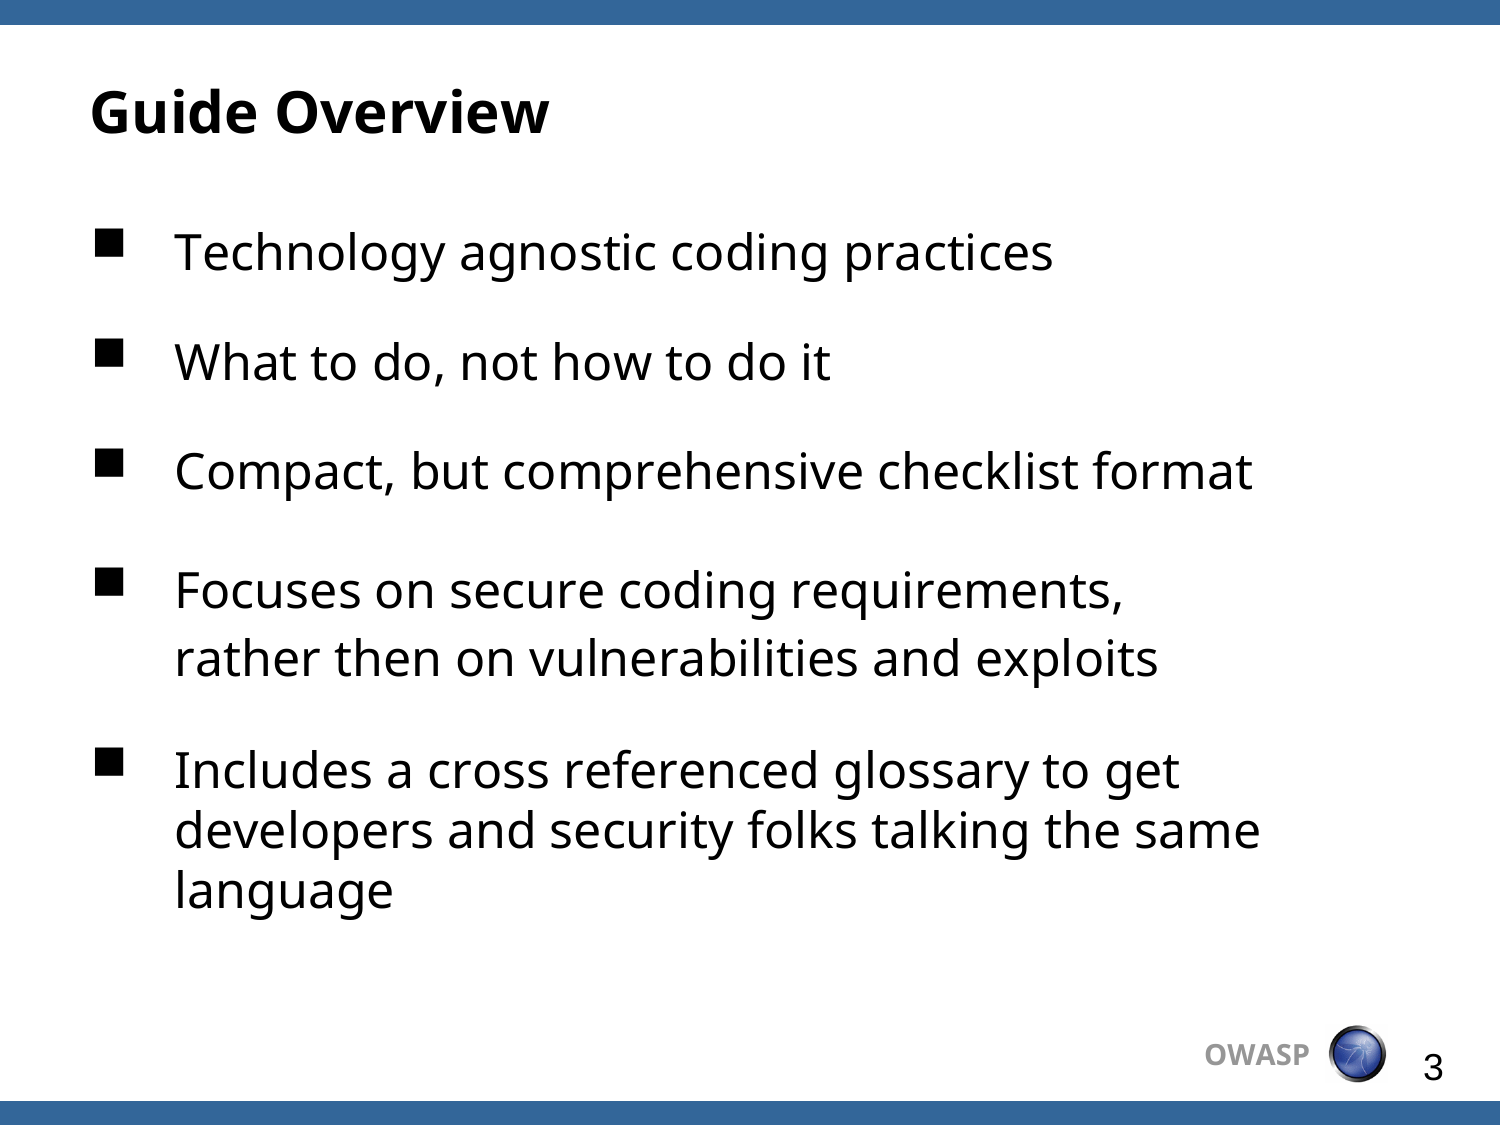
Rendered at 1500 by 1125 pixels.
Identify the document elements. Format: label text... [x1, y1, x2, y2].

title Guide Overview [75, 45, 1426, 176]
picture [1325, 1024, 1388, 1083]
list Technology agnostic coding practices What to do, not how to do it Compact, but comprehensive checklist format Focuses on secure coding requirements, rather then on vulnerabilities and exploits Includes a cross referenced glossary to get developers and security folks talking the same language [74, 212, 1300, 1005]
